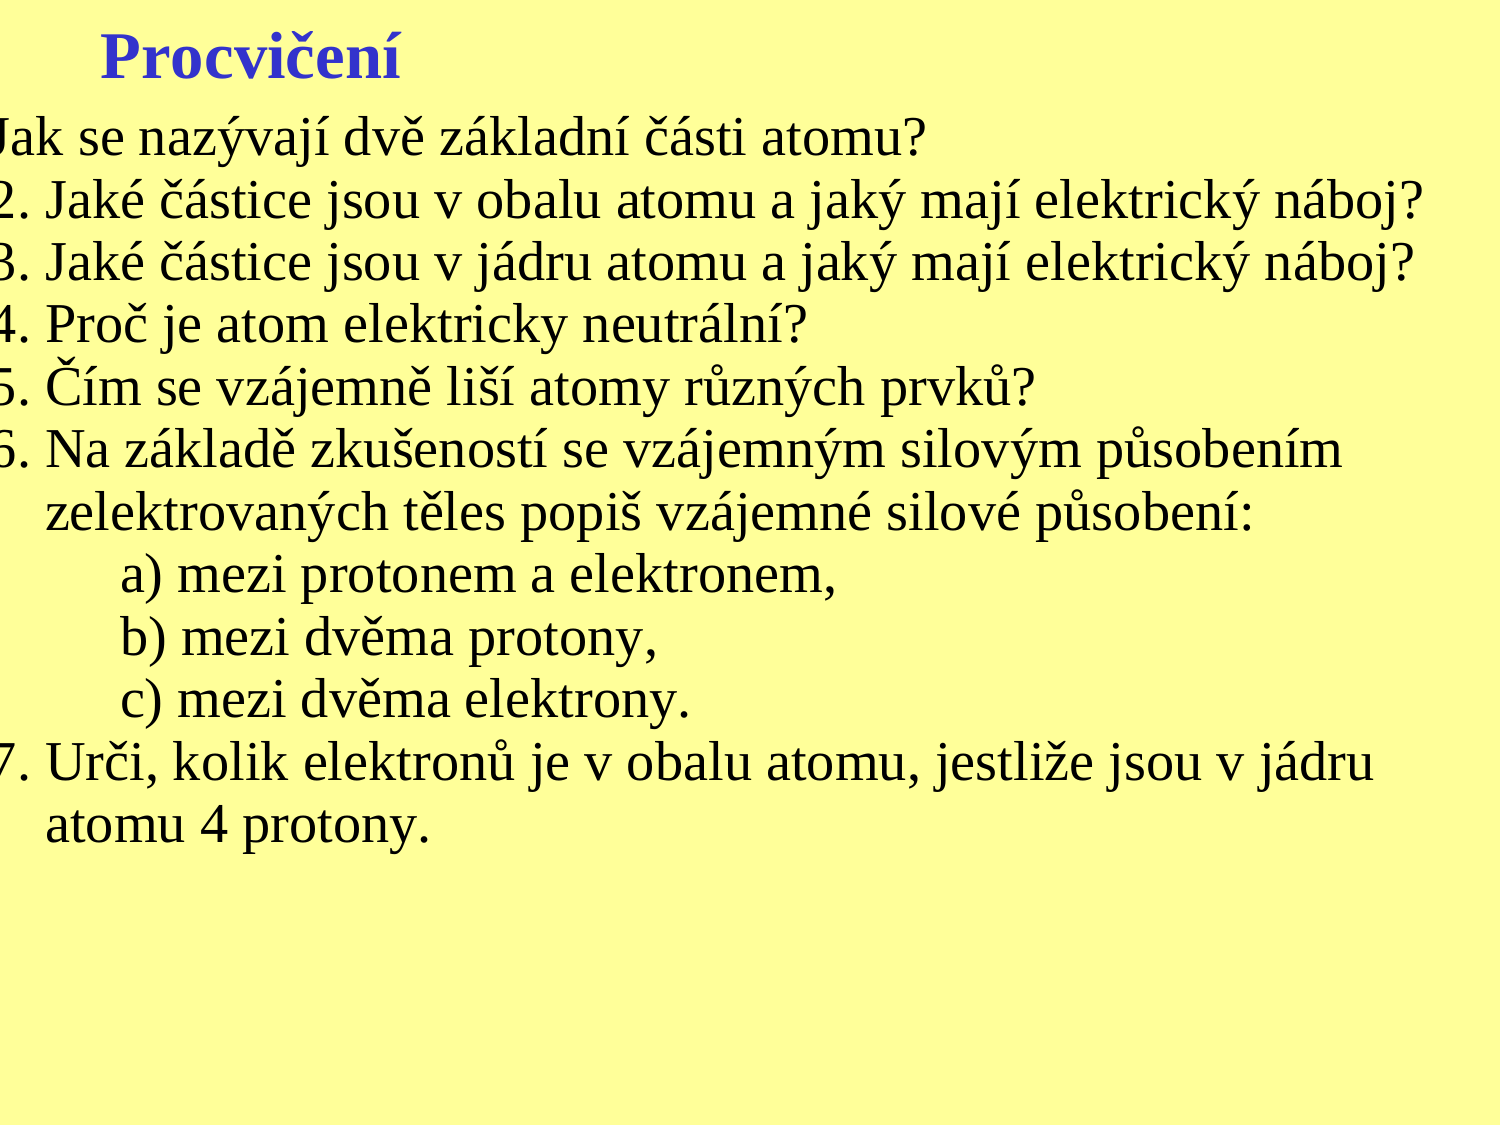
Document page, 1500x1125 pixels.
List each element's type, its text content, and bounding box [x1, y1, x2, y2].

text_box Procvičení [85, 11, 417, 97]
text_box Jak se nazývají dvě základní části atomu? 2. Jaké částice jsou v obalu atomu a jaký mají elektrický náboj? 3. Jaké částice jsou v jádru atomu a jaký mají elektrický náboj? 4. Proč je atom elektricky neutrální? 5. Čím se vzájemně liší atomy různých prvků? 6. Na základě zkušeností se vzájemným silovým působením zelektrovaných těles popiš vzájemné silové působení: a) mezi protonem a elektronem, b) mezi dvěma protony, c) mezi dvěma elektrony. 7. Urči, kolik elektronů je v obalu atomu, jestliže jsou v jádru atomu 4 protony. [0, 97, 1500, 863]
